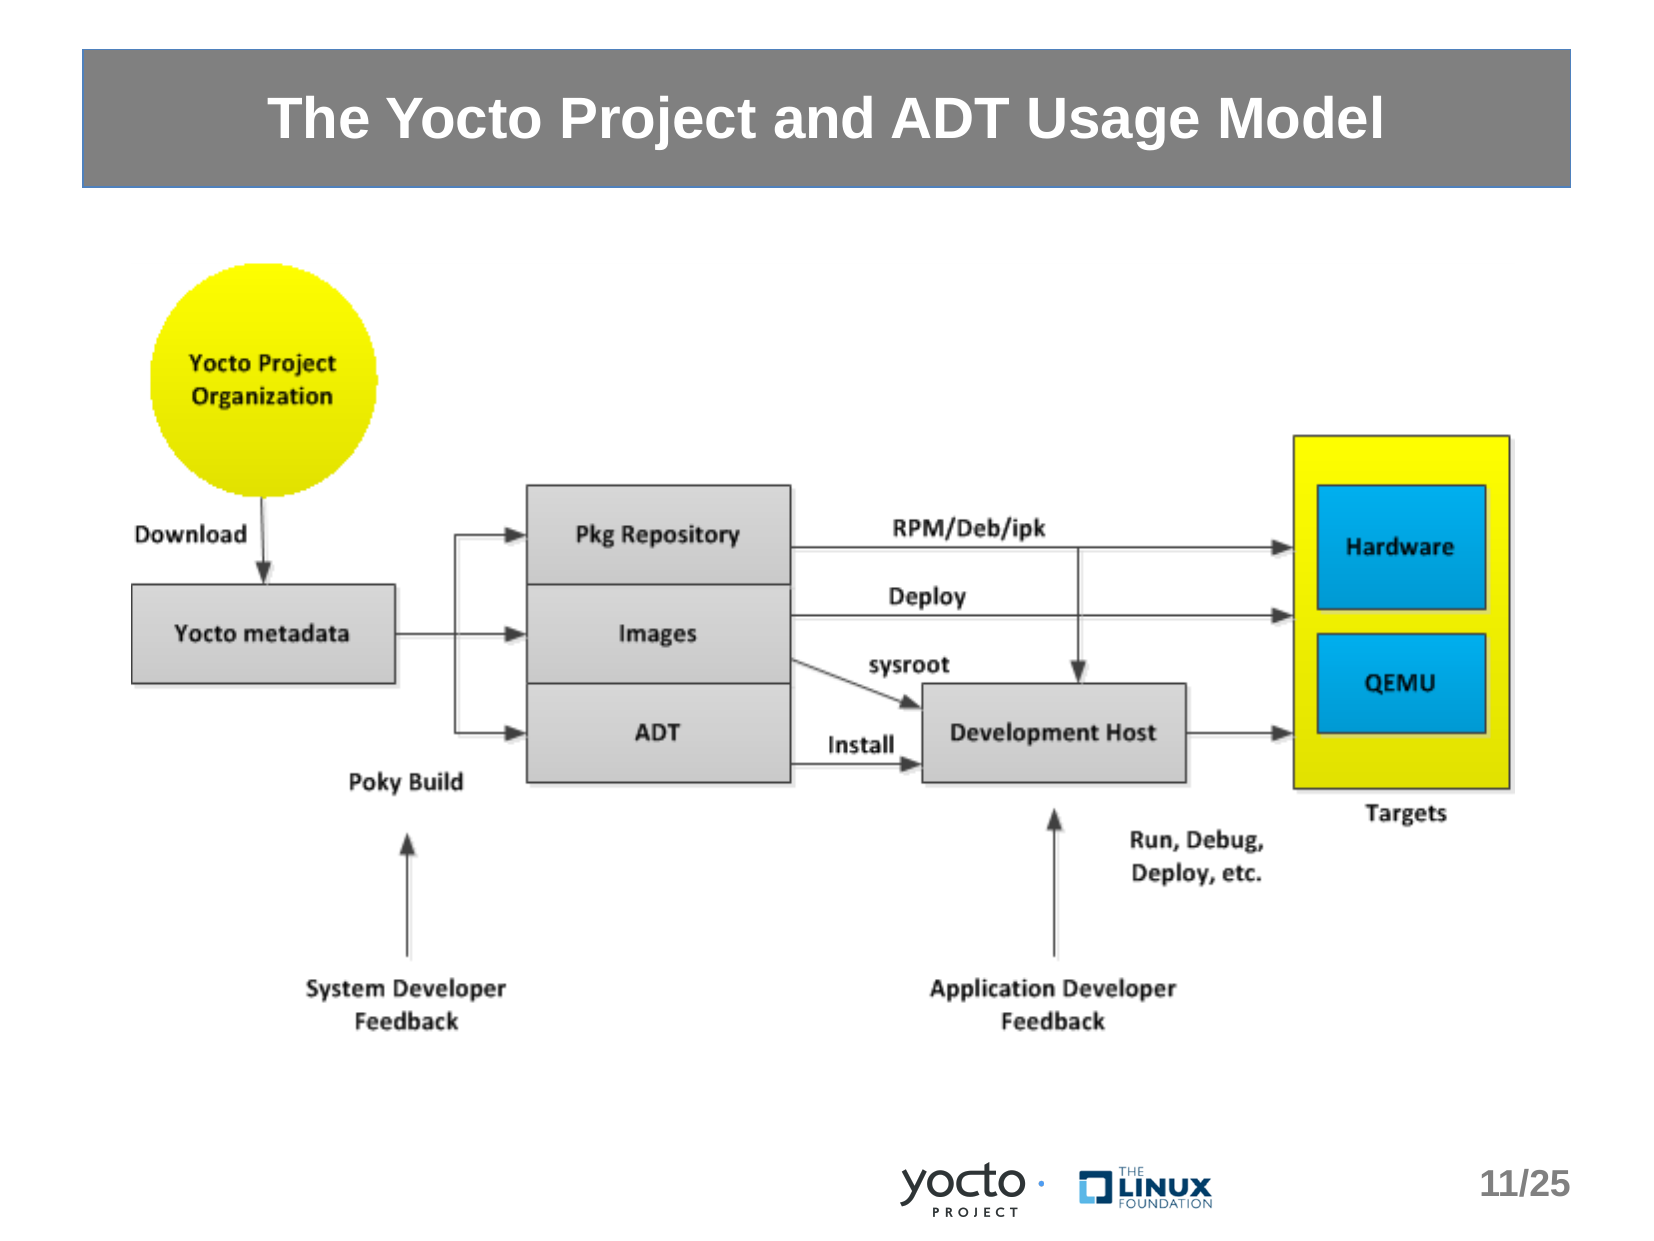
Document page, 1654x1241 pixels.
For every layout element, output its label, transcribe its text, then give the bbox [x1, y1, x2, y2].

picture [900, 1162, 1044, 1217]
picture [1075, 1162, 1215, 1211]
picture [131, 262, 1515, 1040]
title The Yocto Project and ADT Usage Model [82, 49, 1571, 188]
